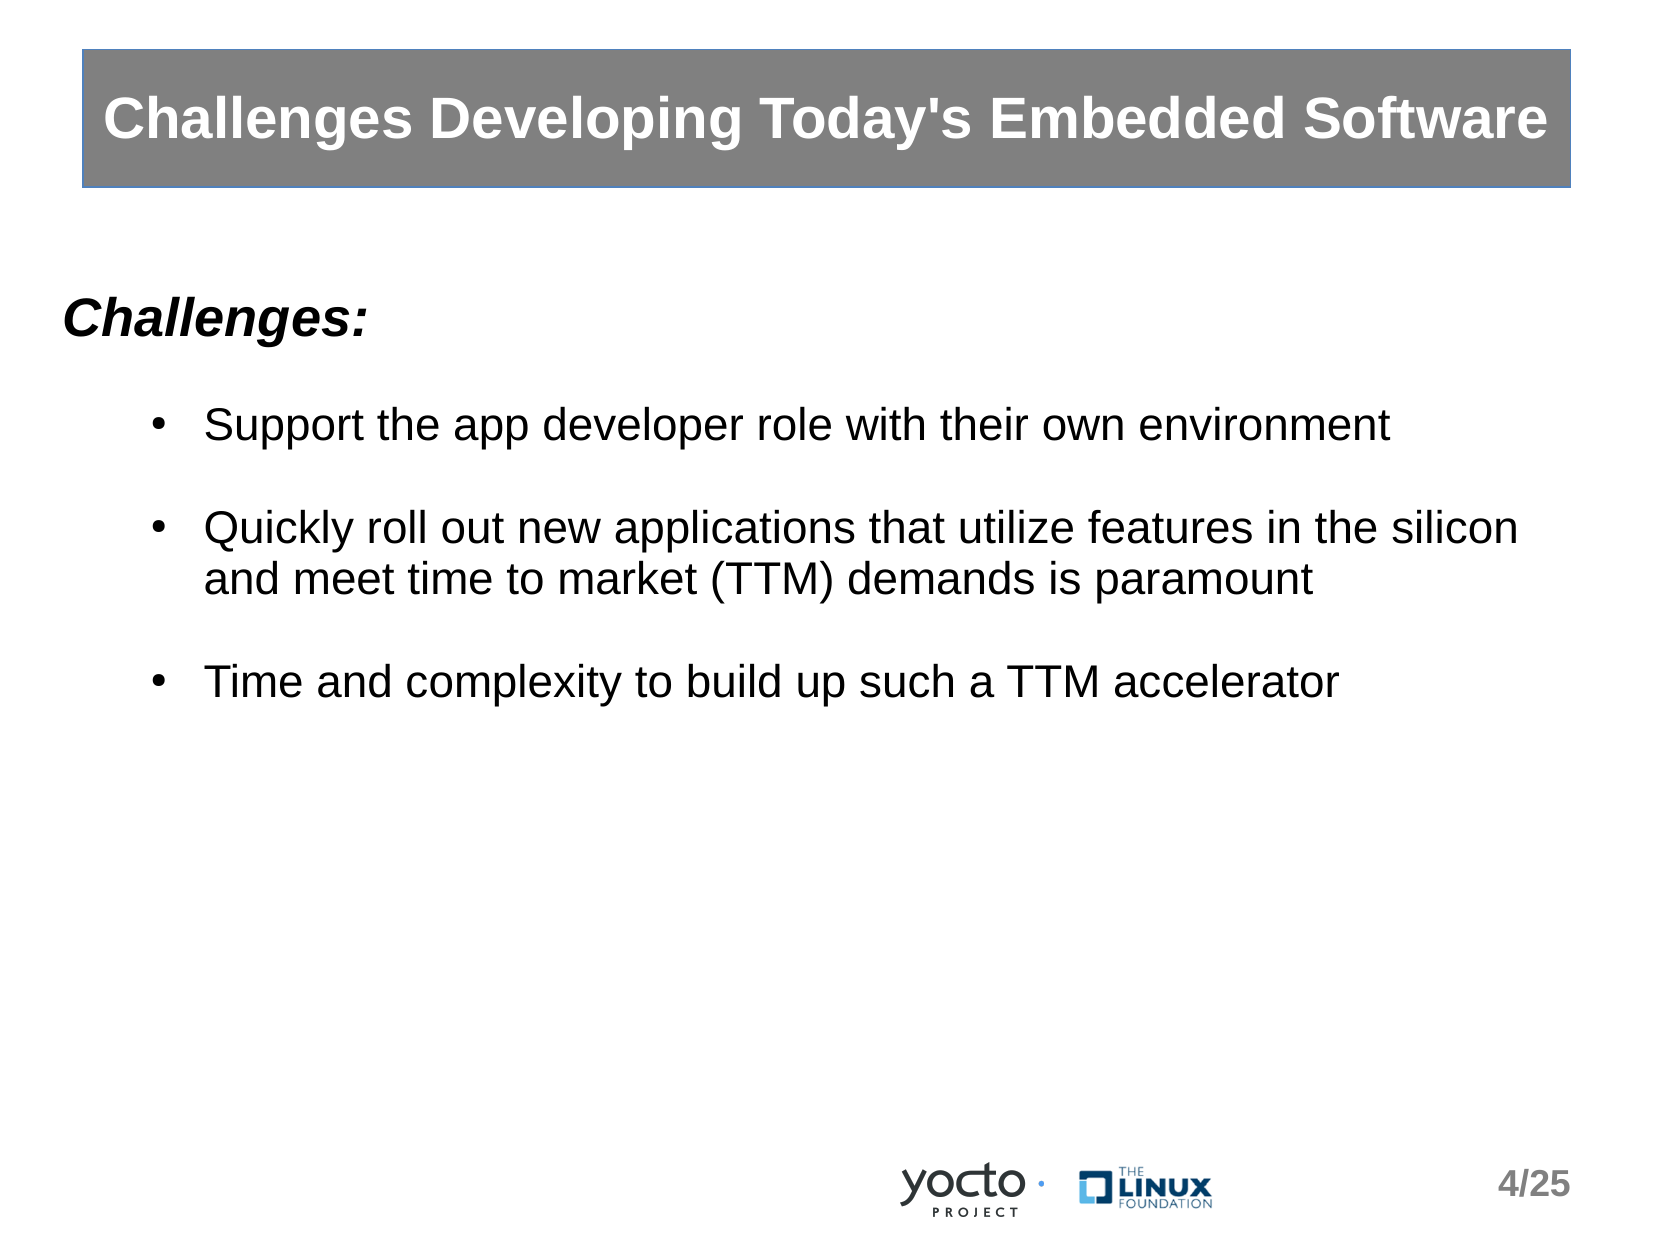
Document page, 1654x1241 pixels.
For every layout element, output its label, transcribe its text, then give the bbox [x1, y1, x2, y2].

text_box Challenges: Support the app developer role with their own environment Quickly roll out new applications that utilize features in the silicon and meet time to market (TTM) demands is paramount Time and complexity to build up such a TTM accelerator [47, 280, 1585, 714]
title Challenges Developing Today's Embedded Software [82, 49, 1571, 188]
picture [1075, 1162, 1215, 1211]
picture [900, 1162, 1044, 1217]
